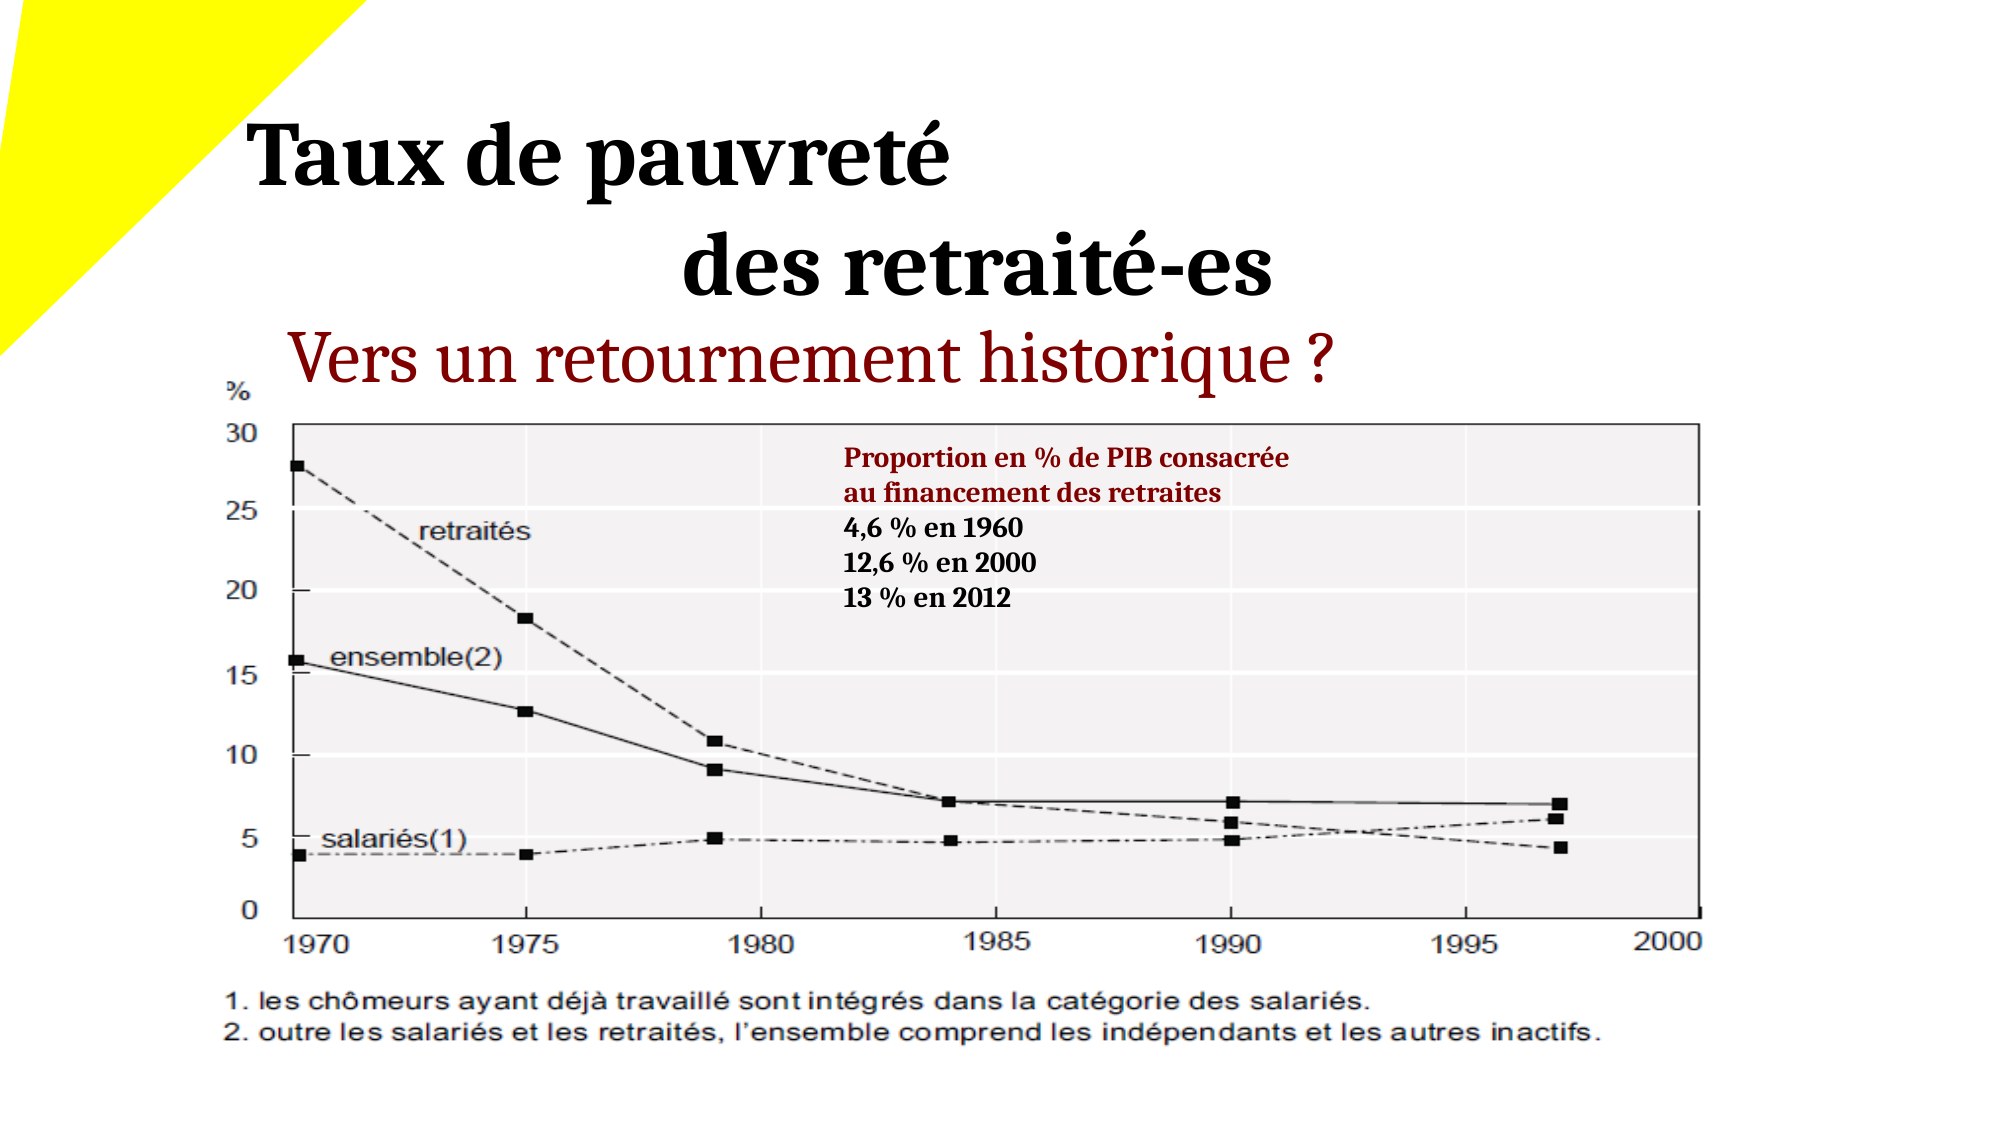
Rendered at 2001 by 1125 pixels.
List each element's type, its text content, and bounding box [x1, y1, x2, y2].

text_box Taux de pauvreté des retraité-es [231, 86, 1726, 328]
text_box [0, 0, 367, 357]
text_box Vers un retournement historique ? [272, 300, 1959, 406]
picture [200, 363, 1736, 1053]
text_box Proportion en % de PIB consacrée au financement des retraites 4,6 % en 1960 12,6 % en 2000 13 % en 2012 [829, 431, 1805, 792]
